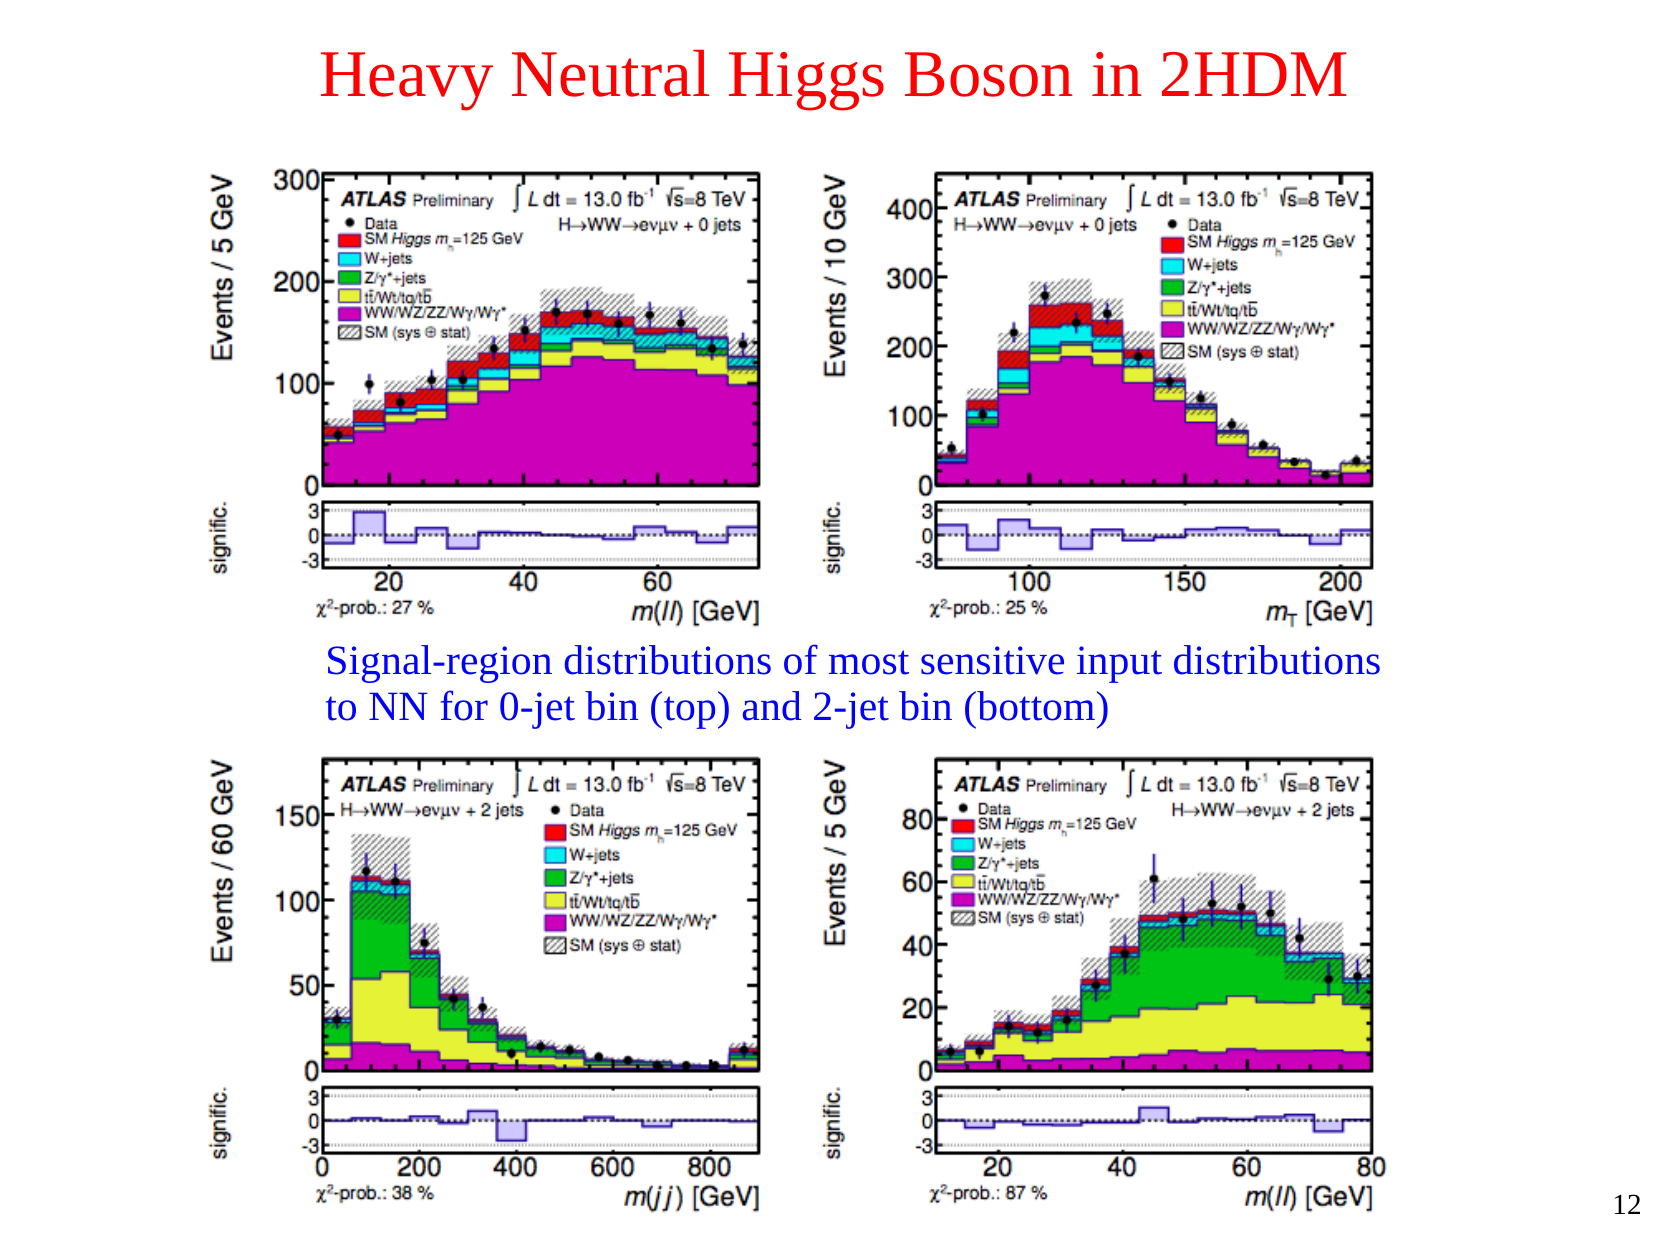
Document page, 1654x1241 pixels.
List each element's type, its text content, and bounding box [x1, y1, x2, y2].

list [11, 73, 1647, 855]
title Heavy Neutral Higgs Boson in 2HDM [128, 5, 1541, 73]
text_box Signal-region distributions of most sensitive input distributions to NN for 0-jet bin (top) and 2-jet bin (bottom) [325, 637, 1389, 730]
picture [161, 144, 1415, 1234]
